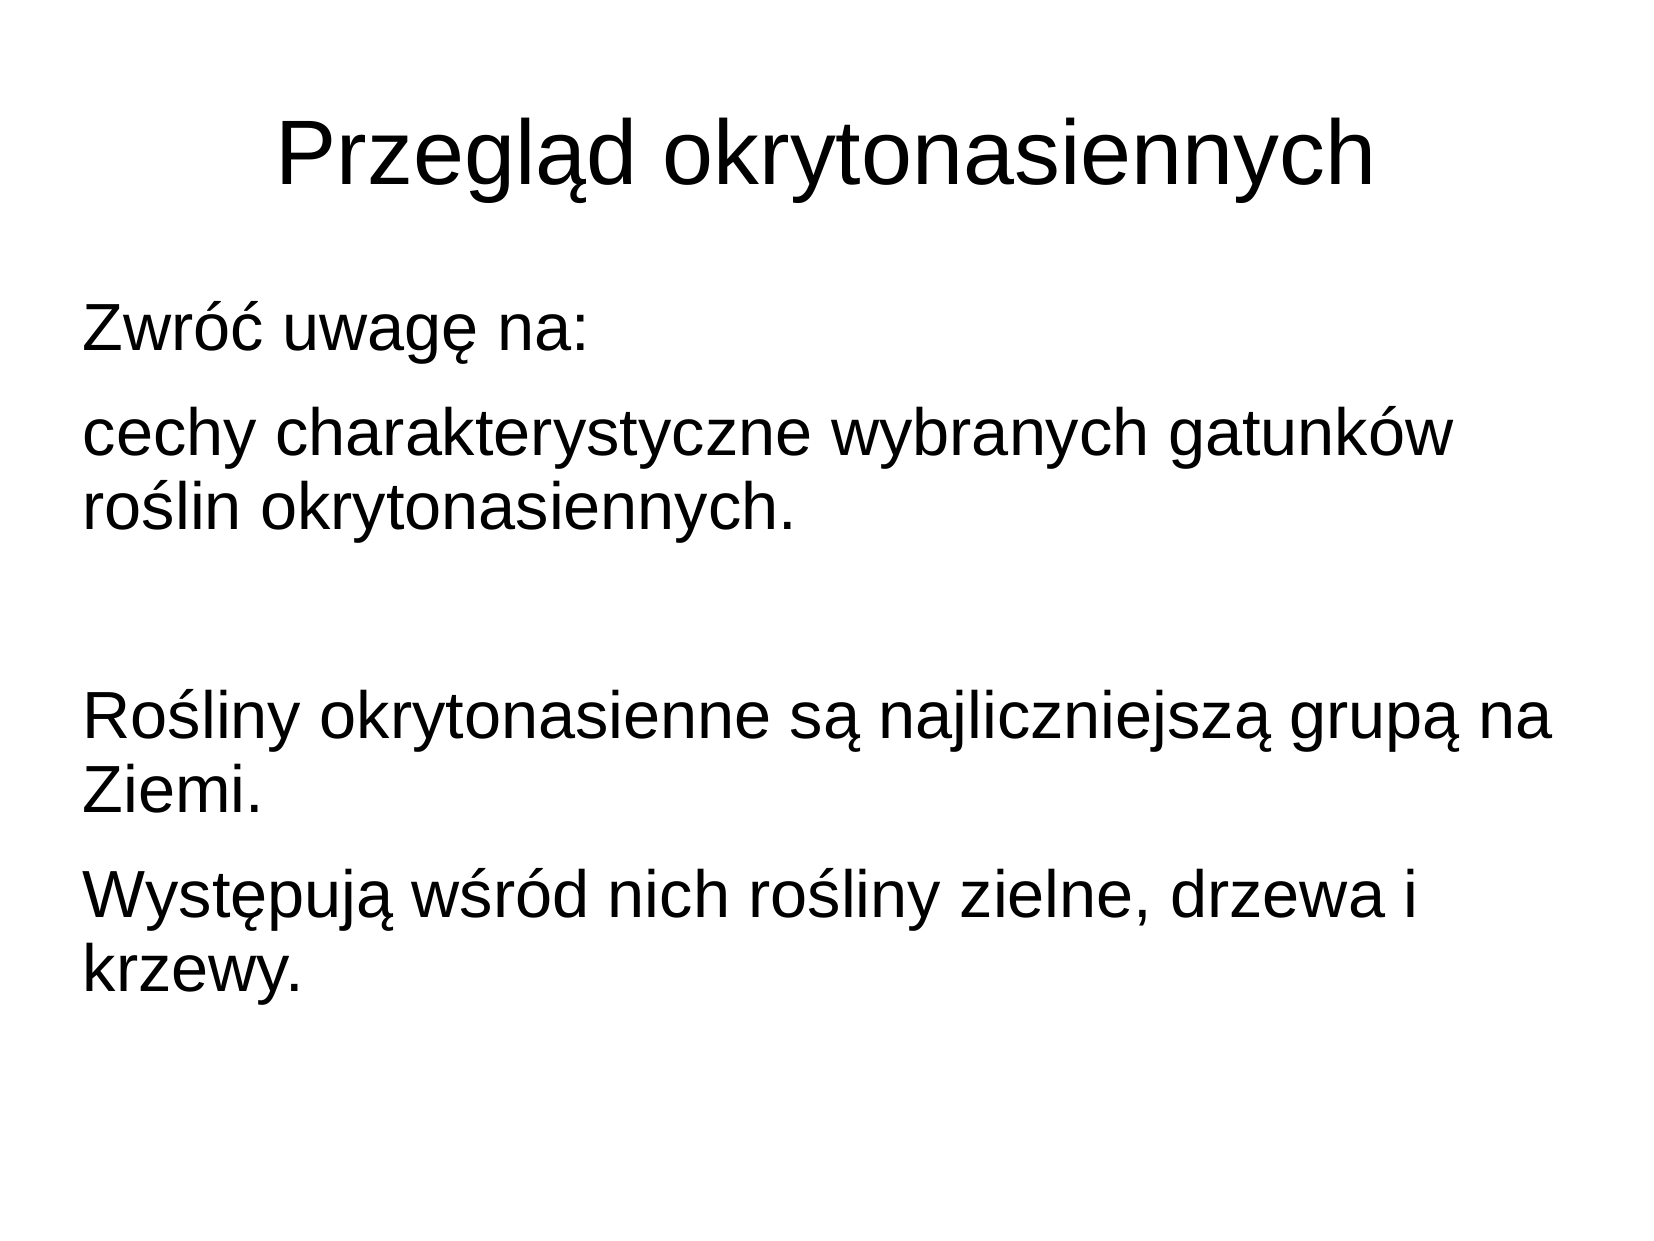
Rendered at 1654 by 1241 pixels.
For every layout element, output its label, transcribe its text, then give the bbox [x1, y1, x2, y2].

title Przegląd okrytonasiennych [82, 49, 1571, 257]
list Zwróć uwagę na: cechy charakterystyczne wybranych gatunków roślin okrytonasiennych. Rośliny okrytonasienne są najliczniejszą grupą na Ziemi. Występują wśród nich rośliny zielne, drzewa i krzewy. [82, 290, 1571, 1109]
